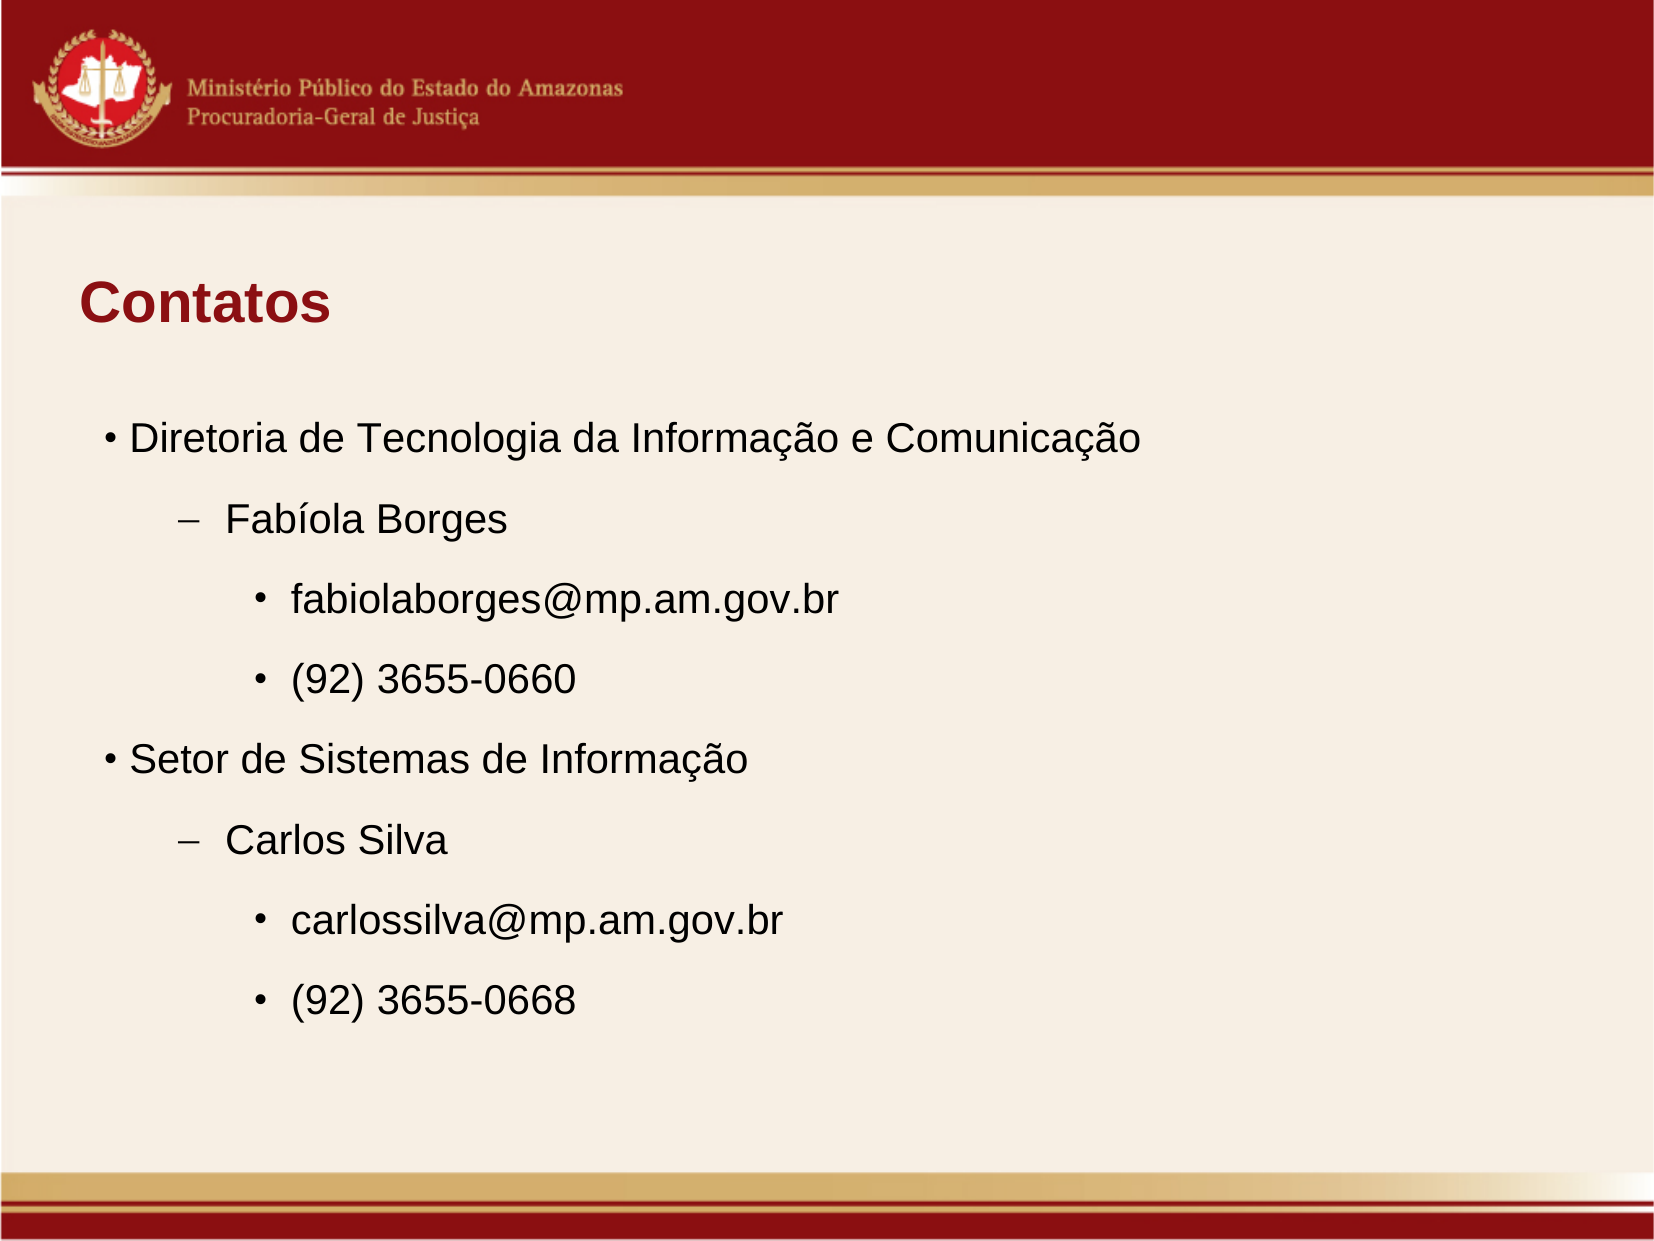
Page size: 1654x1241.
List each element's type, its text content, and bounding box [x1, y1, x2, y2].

text_box Contatos [64, 259, 1451, 376]
picture [0, 0, 1654, 1241]
text_box Diretoria de Tecnologia da Informação e Comunicação Fabíola Borges fabiolaborges@mp.am.gov.br (92) 3655-0660 Setor de Sistemas de Informação Carlos Silva carlossilva@mp.am.gov.br (92) 3655-0668 [88, 407, 1595, 1032]
